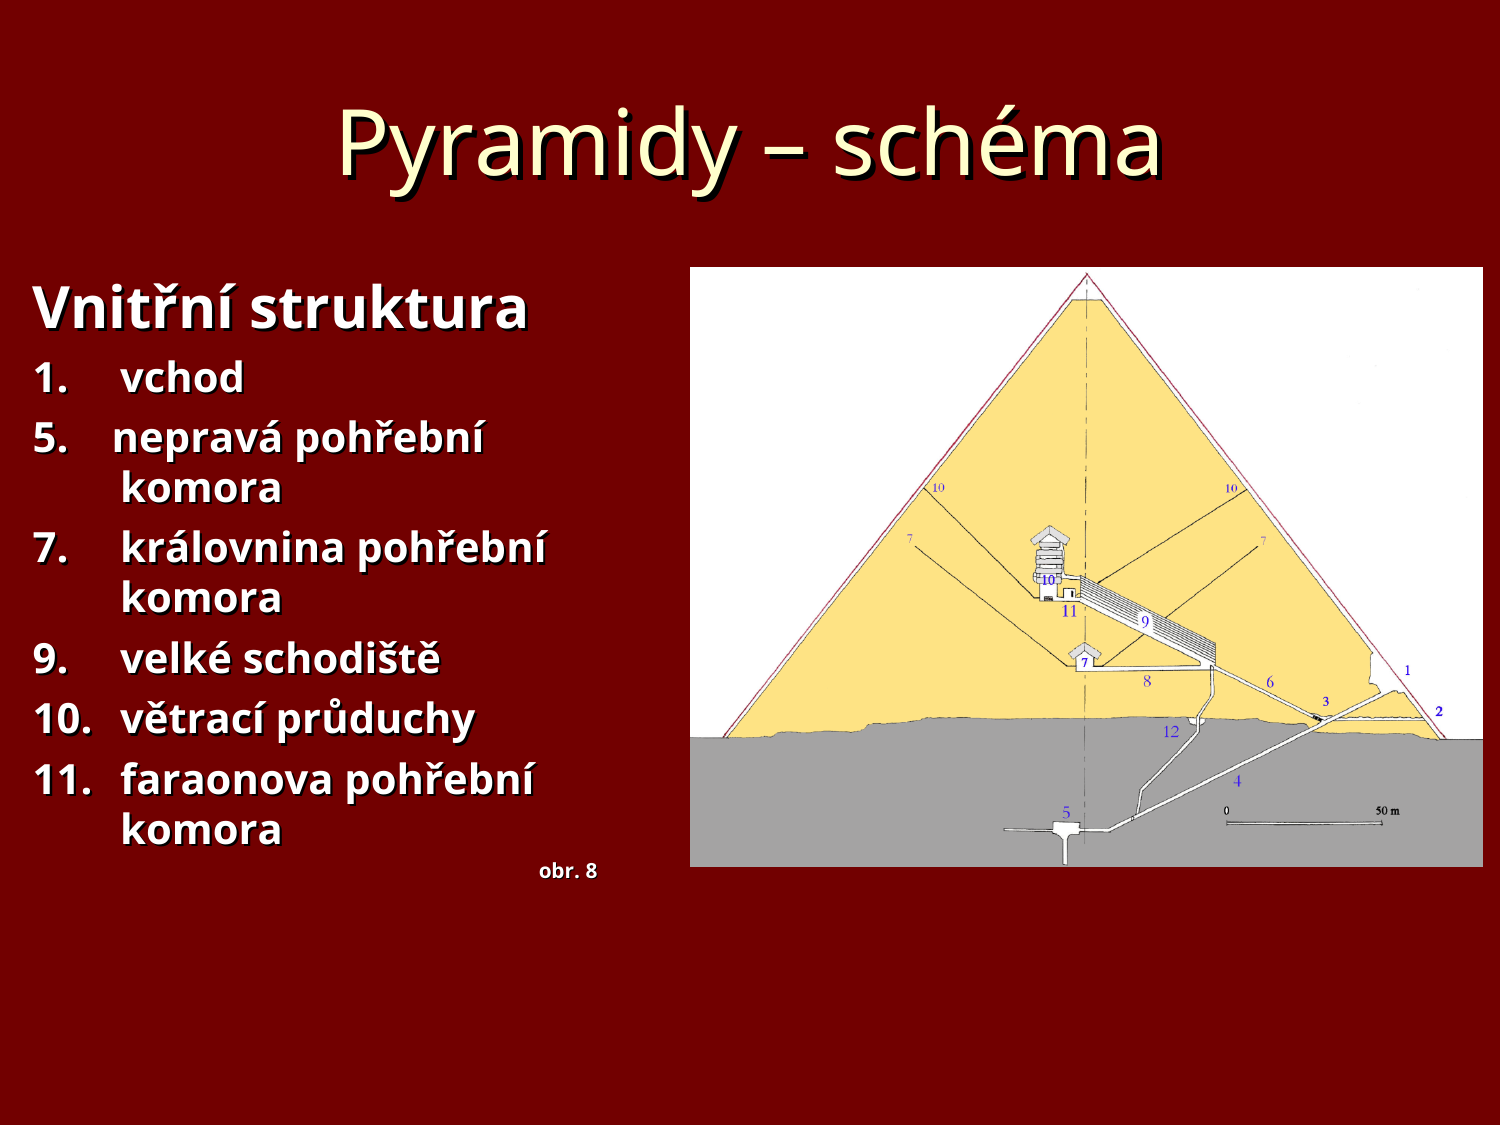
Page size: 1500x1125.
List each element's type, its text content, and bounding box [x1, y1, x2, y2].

list Vnitřní struktura 1. vchod 5. nepravá pohřební komora 7. královnina pohřební komora 9. velké schodiště 10. větrací průduchy 11. faraonova pohřební komora obr. 8 [17, 262, 668, 1001]
title Pyramidy – schéma [75, 45, 1426, 233]
text_box [690, 267, 1483, 867]
